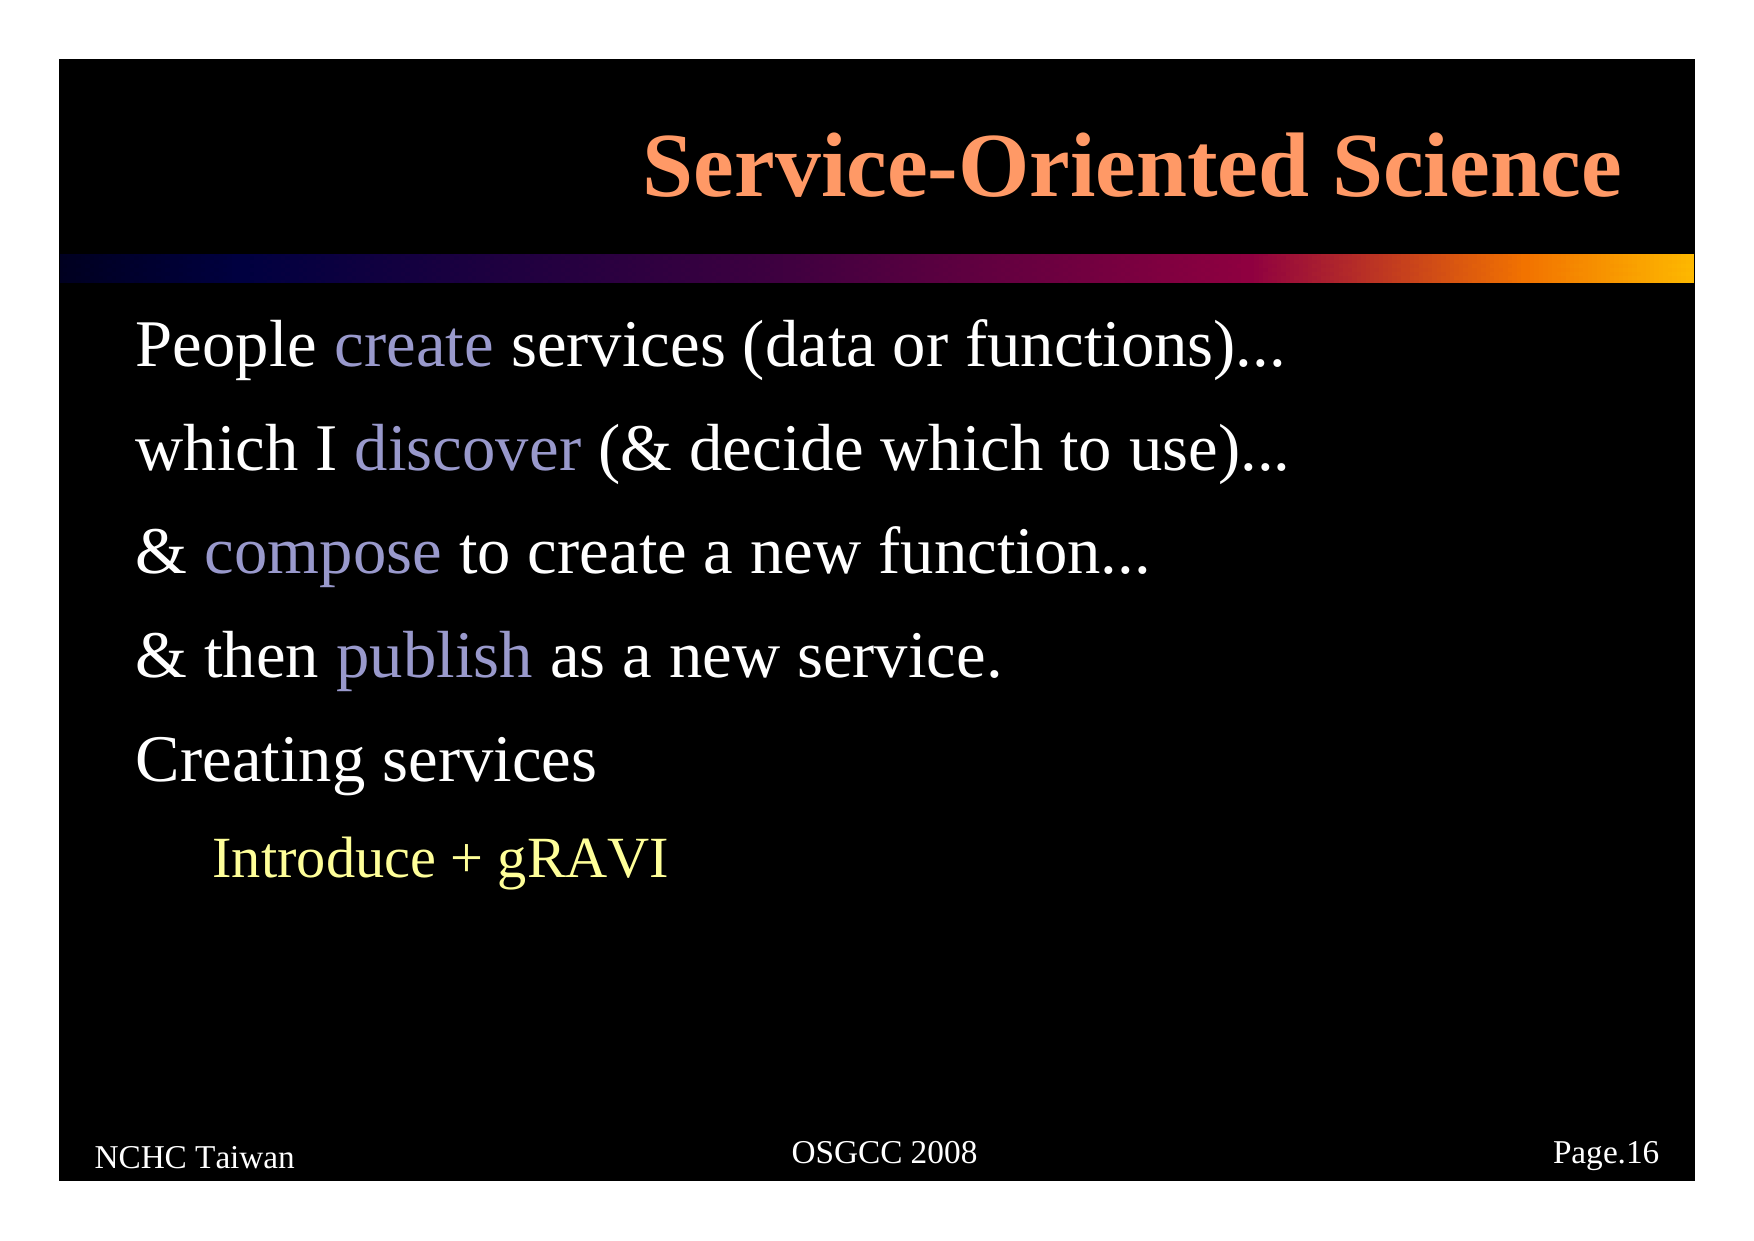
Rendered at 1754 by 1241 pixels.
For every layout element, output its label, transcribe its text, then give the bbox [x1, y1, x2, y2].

title Service-Oriented Science [118, 93, 1625, 238]
list People create services (data or functions)... which I discover (& decide which to use)... & compose to create a new function... & then publish as a new service. Creating services Introduce + gRAVI [118, 307, 1610, 1075]
picture [60, 254, 1694, 283]
